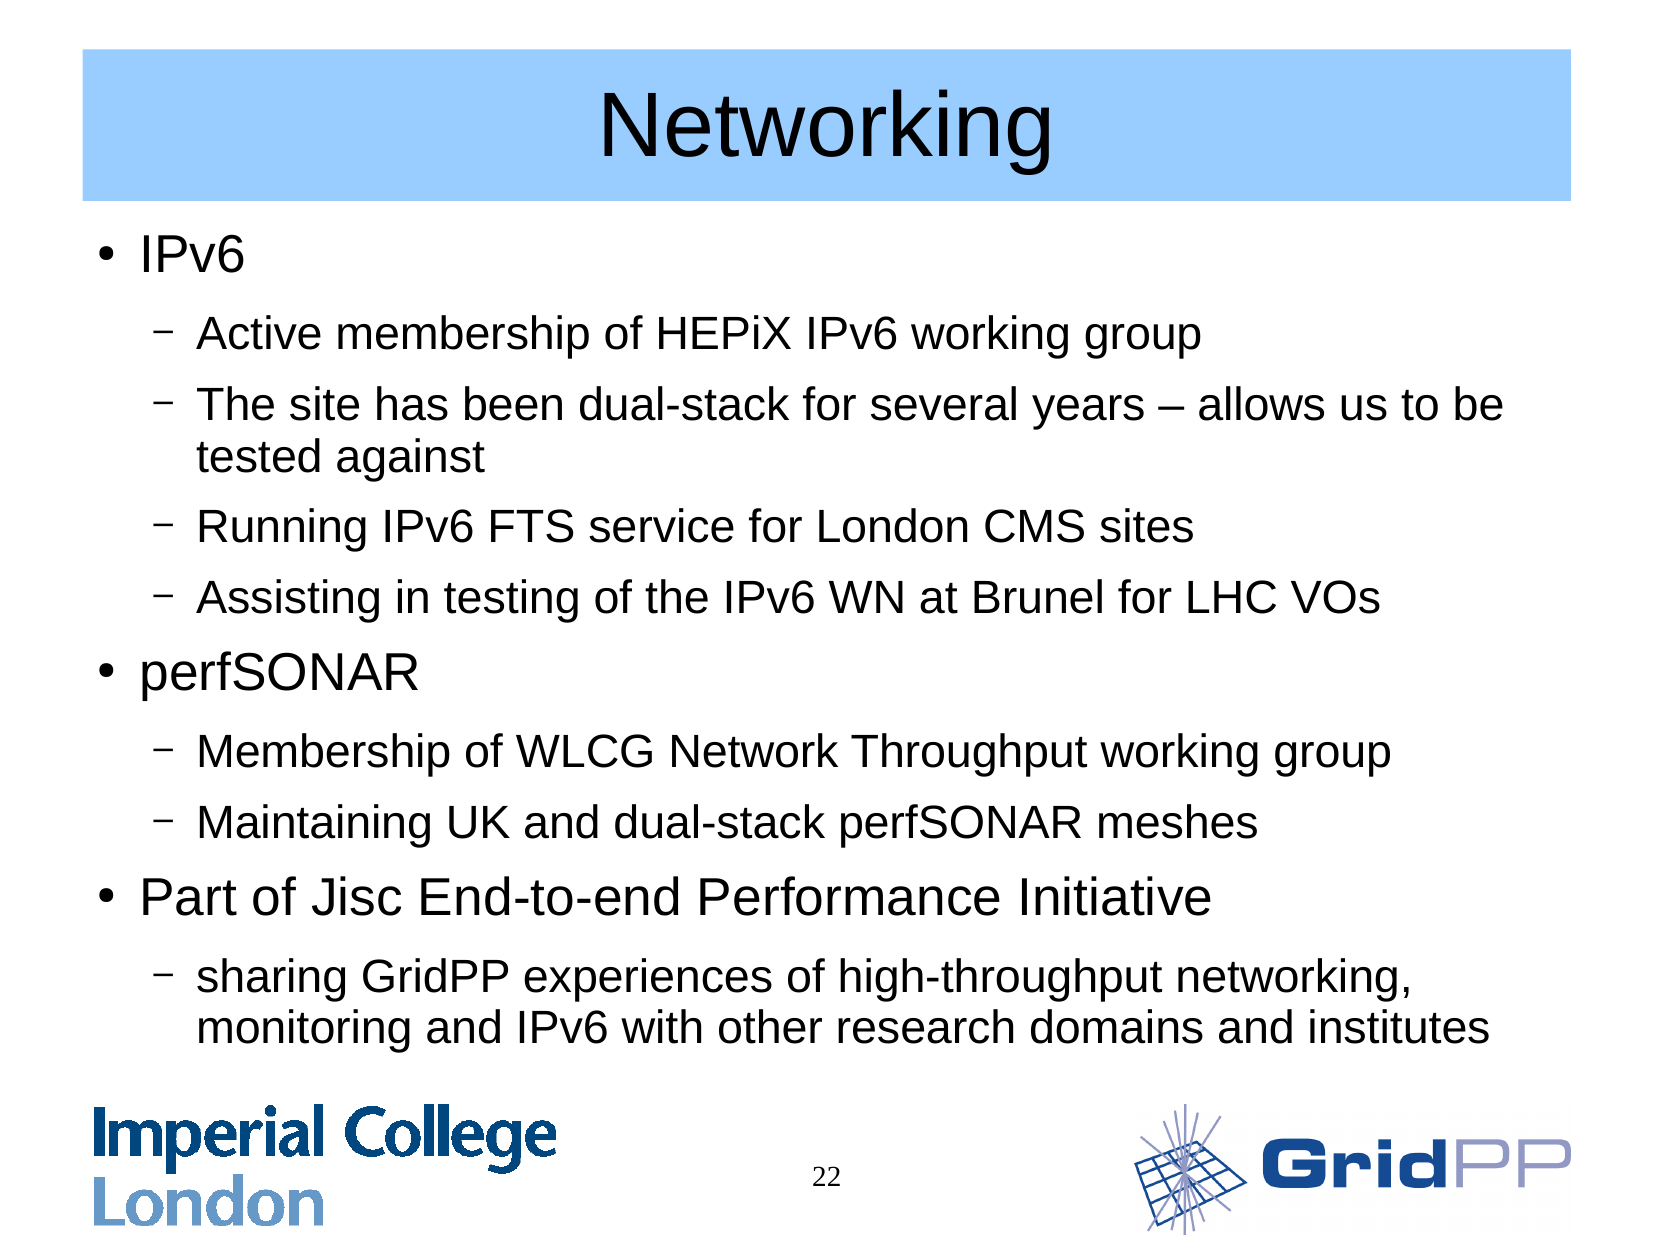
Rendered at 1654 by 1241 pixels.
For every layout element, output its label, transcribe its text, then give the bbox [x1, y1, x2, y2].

picture [94, 1104, 556, 1226]
picture [1134, 1104, 1571, 1235]
title Networking [82, 49, 1571, 201]
list IPv6 Active membership of HEPiX IPv6 working group The site has been dual-stack for several years – allows us to be tested against Running IPv6 FTS service for London CMS sites Assisting in testing of the IPv6 WN at Brunel for LHC VOs perfSONAR Membership of WLCG Network Throughput working group Maintaining UK and dual-stack perfSONAR meshes Part of Jisc End-to-end Performance Initiative sharing GridPP experiences of high-throughput networking, monitoring and IPv6 with other research domains and institutes [82, 224, 1571, 1063]
